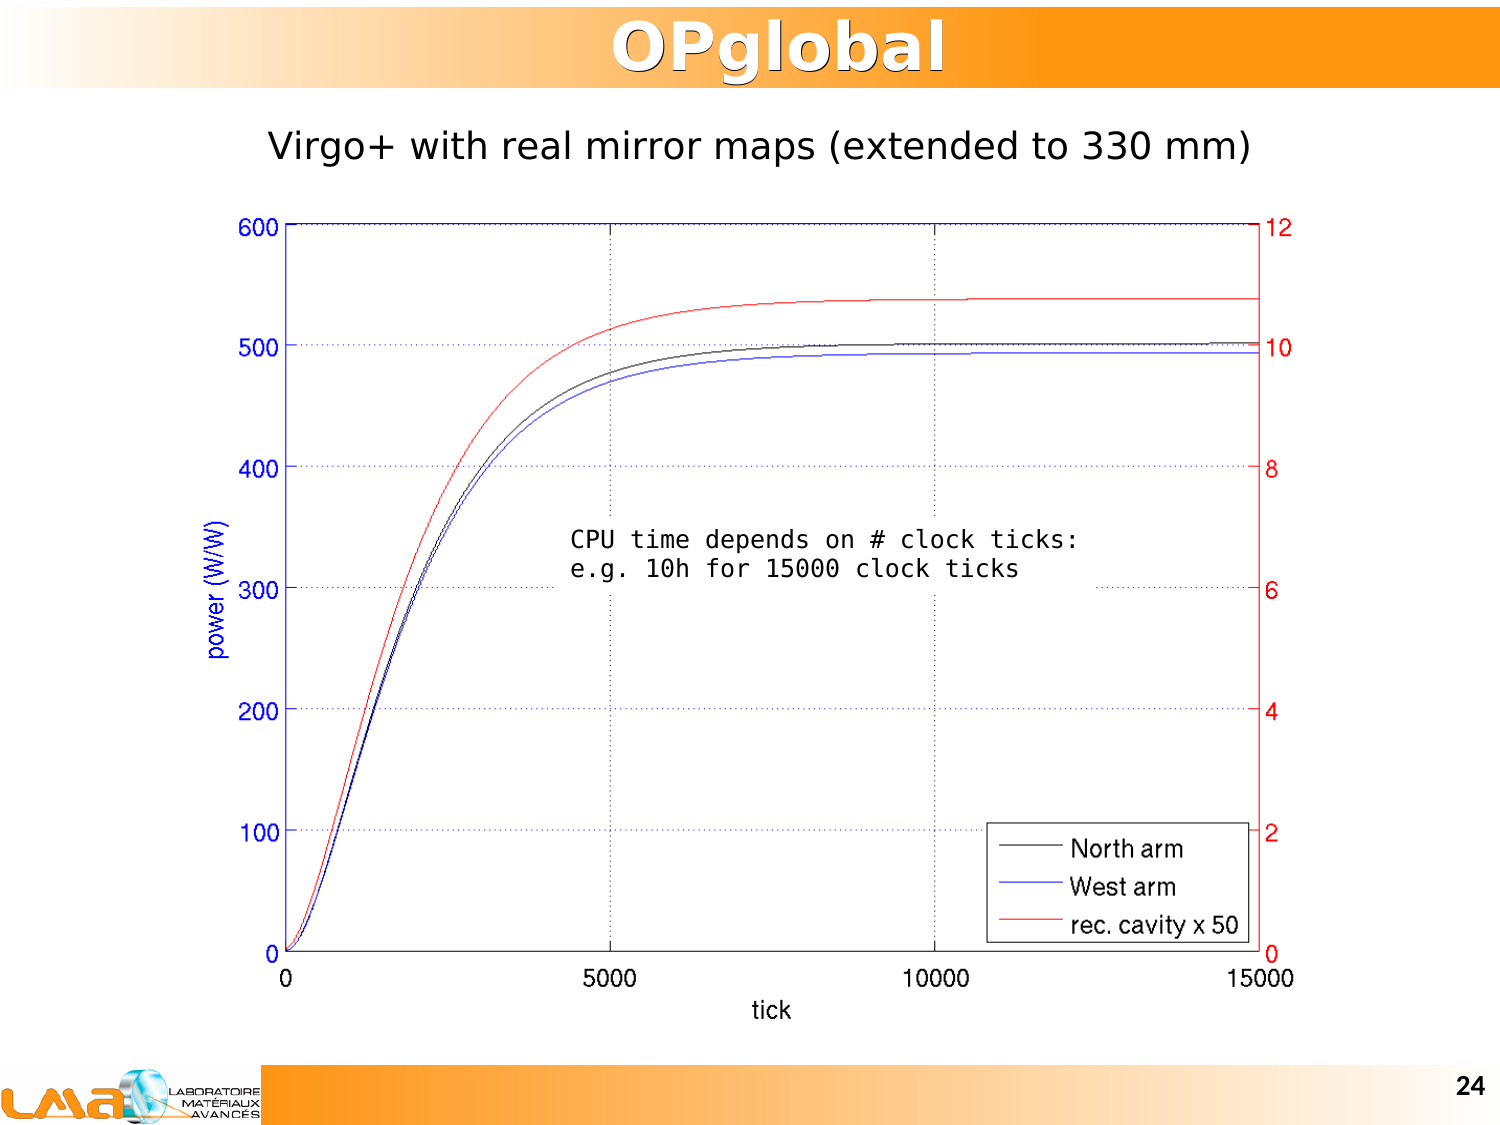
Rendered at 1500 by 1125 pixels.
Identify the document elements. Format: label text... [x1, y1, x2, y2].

text_box CPU time depends on # clock ticks: e.g. 10h for 15000 clock ticks [555, 517, 1096, 592]
picture [0, 1065, 261, 1125]
text_box Virgo+ with real mirror maps (extended to 330 mm) [252, 117, 1248, 176]
picture [184, 215, 1316, 1058]
title OPglobal [0, 7, 1500, 88]
